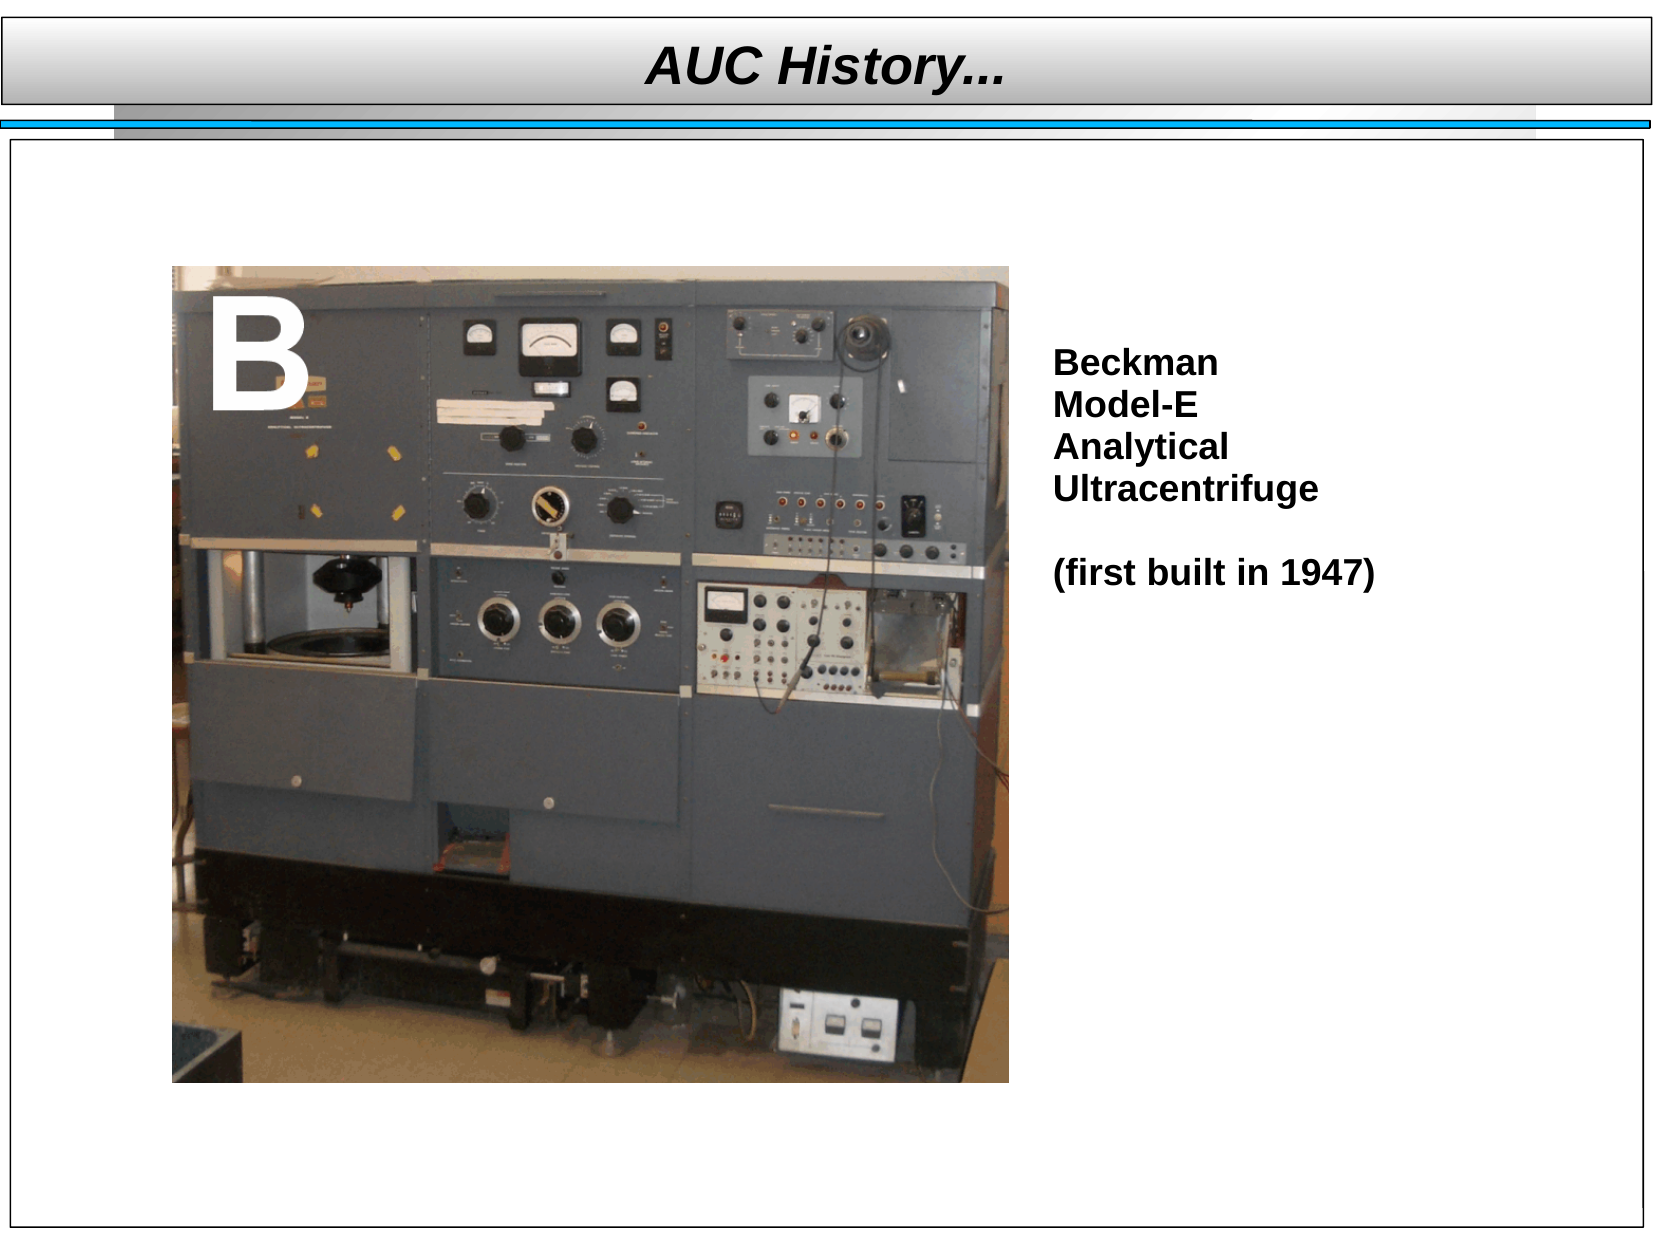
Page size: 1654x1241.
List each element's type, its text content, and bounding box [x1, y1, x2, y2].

text_box Beckman Model-E Analytical Ultracentrifuge (first built in 1947) [1038, 333, 1488, 601]
text_box AUC History... [1, 17, 1652, 105]
text_box [0, 120, 1651, 129]
picture [172, 266, 1009, 1083]
text_box [10, 139, 1644, 1228]
